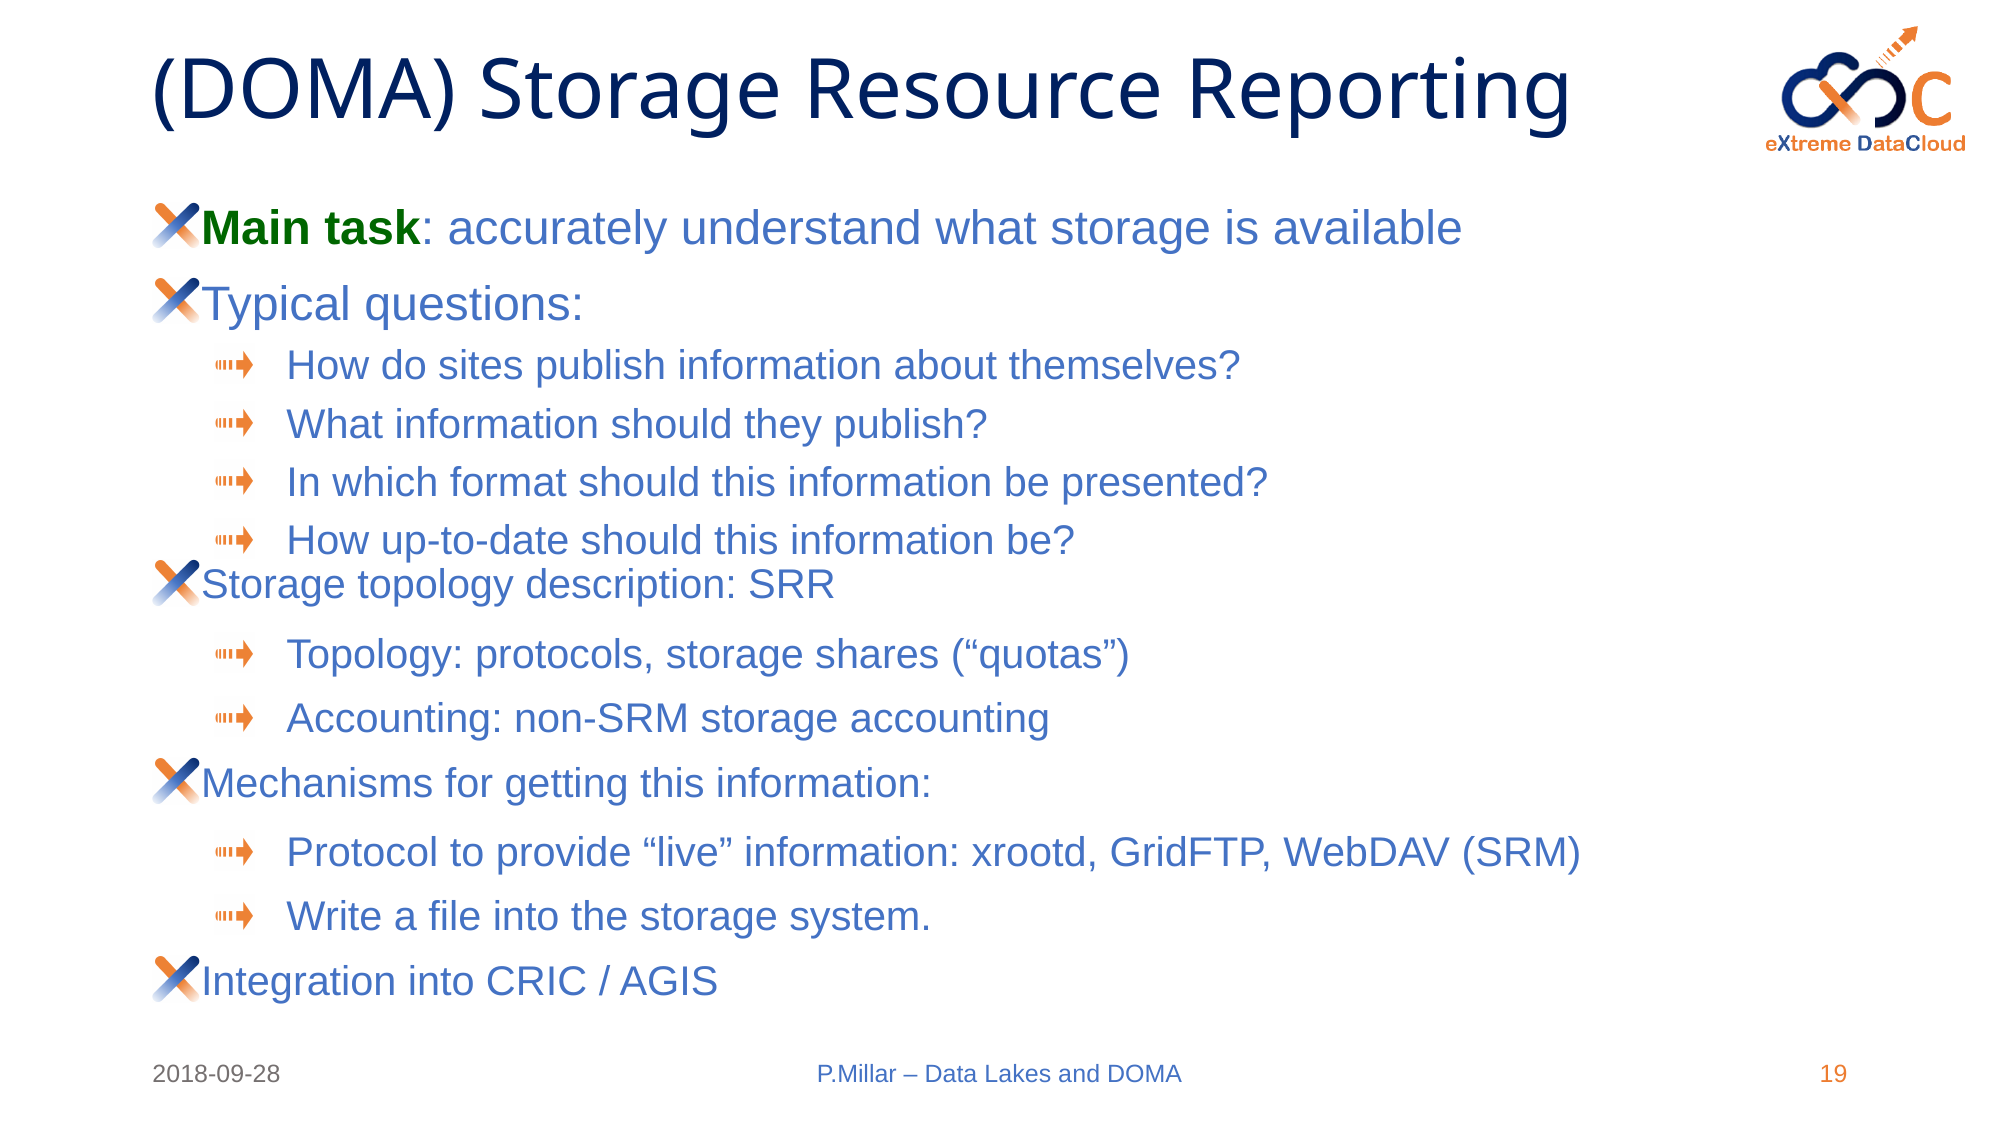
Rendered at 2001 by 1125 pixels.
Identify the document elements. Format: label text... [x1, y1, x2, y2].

picture [1740, 18, 1985, 170]
slide_number 2018-09-28 [137, 1042, 588, 1103]
list Main task: accurately understand what storage is available Typical questions: How do sites publish information about themselves? What information should they publish? In which format should this information be presented? How up-to-date should this information be? Storage topology description: SRR Topology: protocols, storage shares (“quotas”) Accounting: non-SRM storage accounting Mechanisms for getting this information: Protocol to provide “live” information: xrootd, GridFTP, WebDAV (SRM) Write a file into the storage system. Integration into CRIC / AGIS [137, 189, 1863, 1014]
footer P.Millar – Data Lakes and DOMA [662, 1042, 1338, 1103]
title (DOMA) Storage Resource Reporting [137, 18, 1777, 152]
slide_number <number> [1412, 1042, 1863, 1103]
